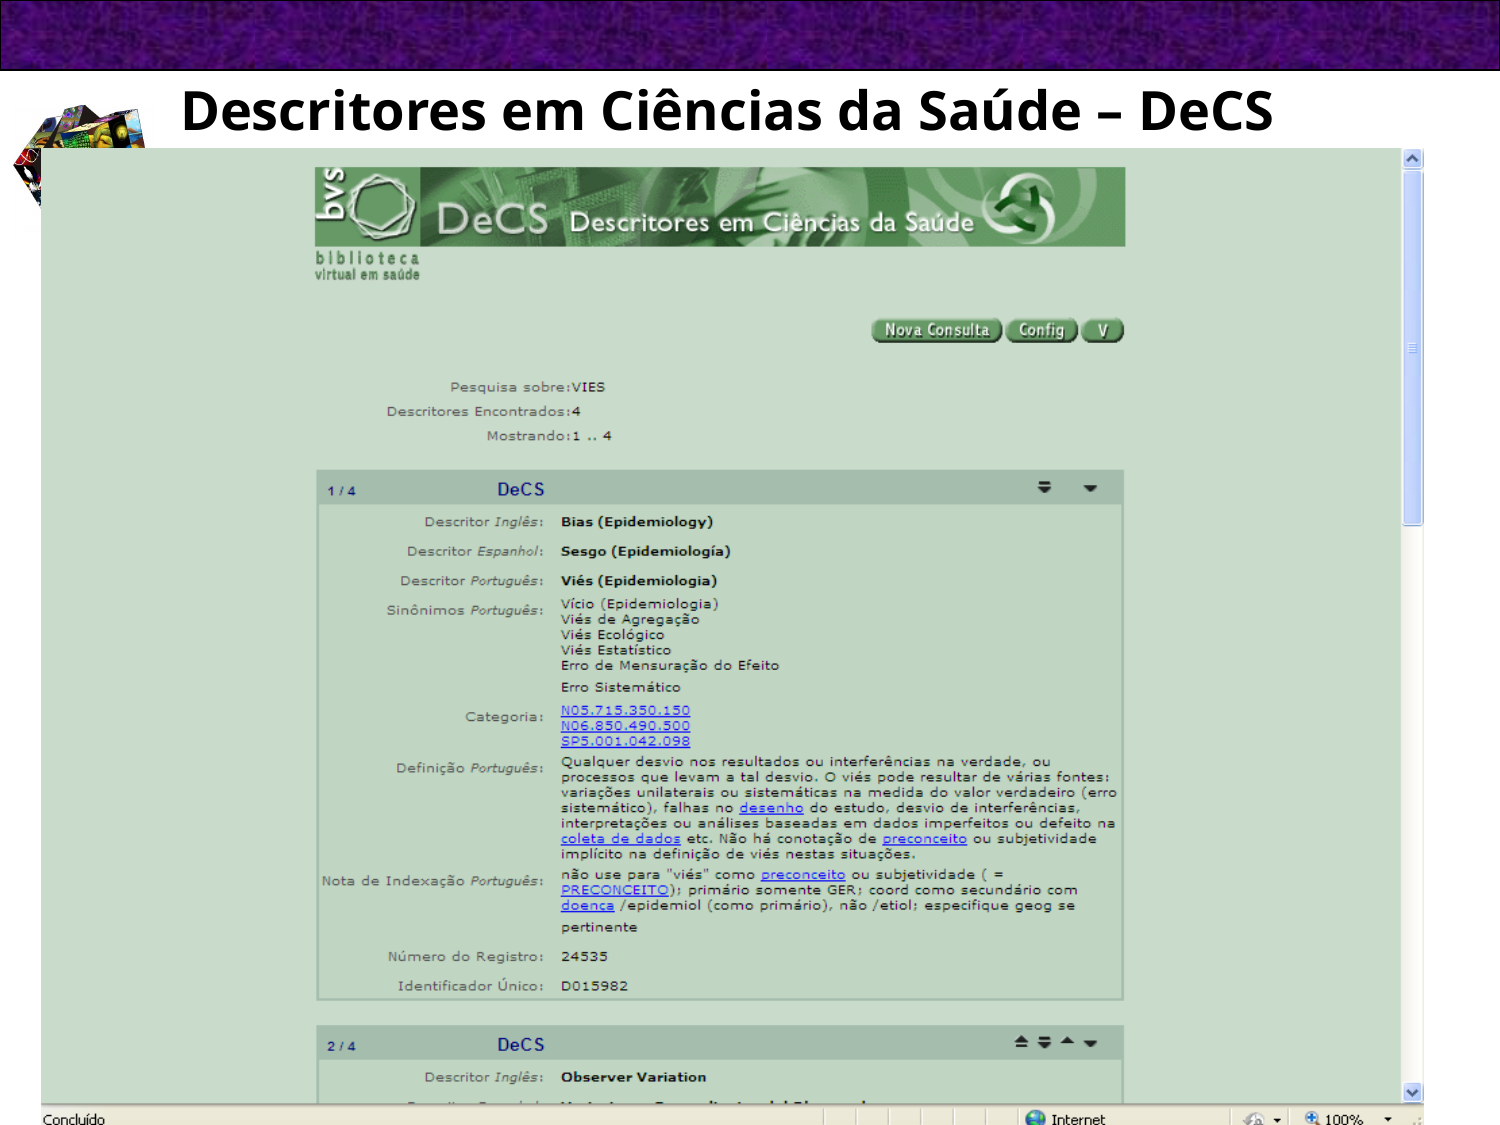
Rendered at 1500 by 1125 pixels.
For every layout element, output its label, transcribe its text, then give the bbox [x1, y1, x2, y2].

picture [41, 148, 1424, 1125]
picture [1, 1, 1499, 69]
text_box Descritores em Ciências da Saúde – DeCS [165, 68, 1500, 149]
